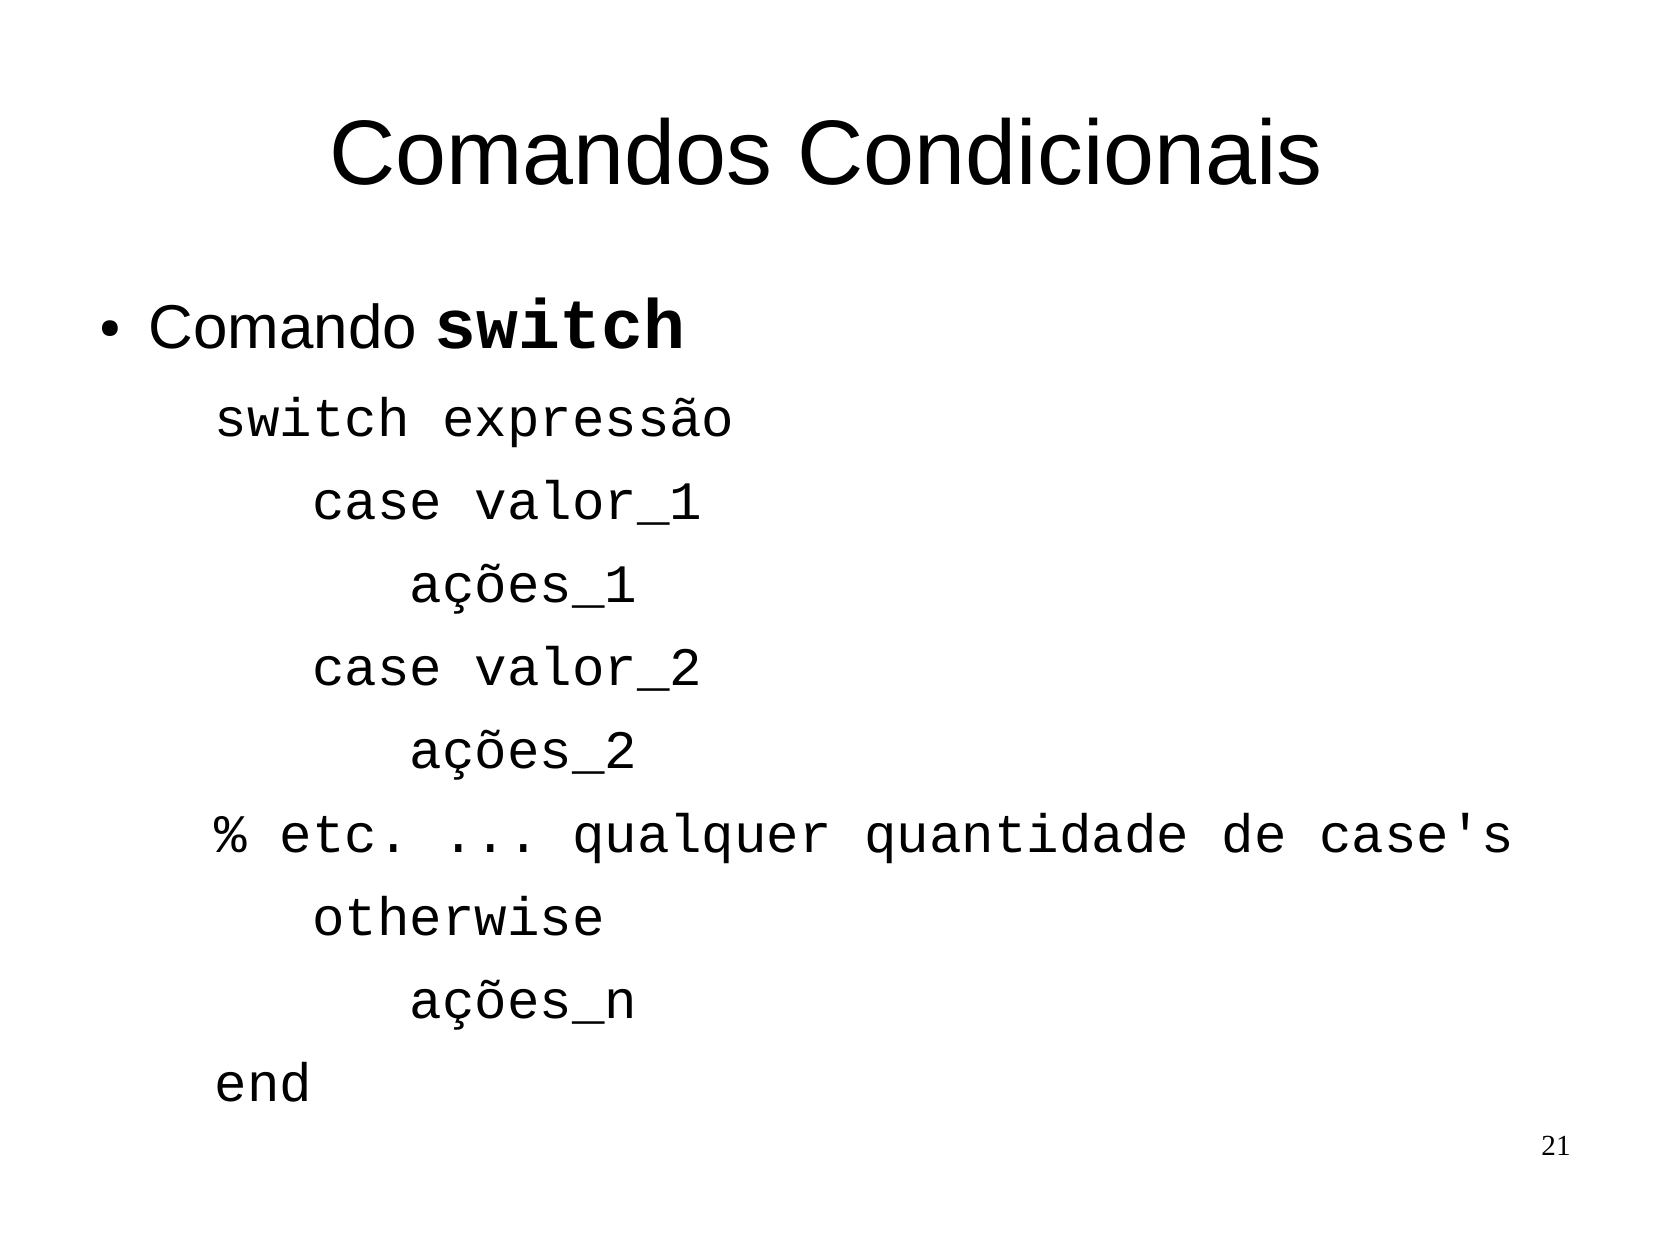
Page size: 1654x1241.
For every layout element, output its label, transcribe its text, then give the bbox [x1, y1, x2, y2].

title Comandos Condicionais [82, 49, 1571, 257]
list Comando switch switch expressão case valor_1 ações_1 case valor_2 ações_2 % etc. ... qualquer quantidade de case's otherwise ações_n end [82, 290, 1571, 1123]
